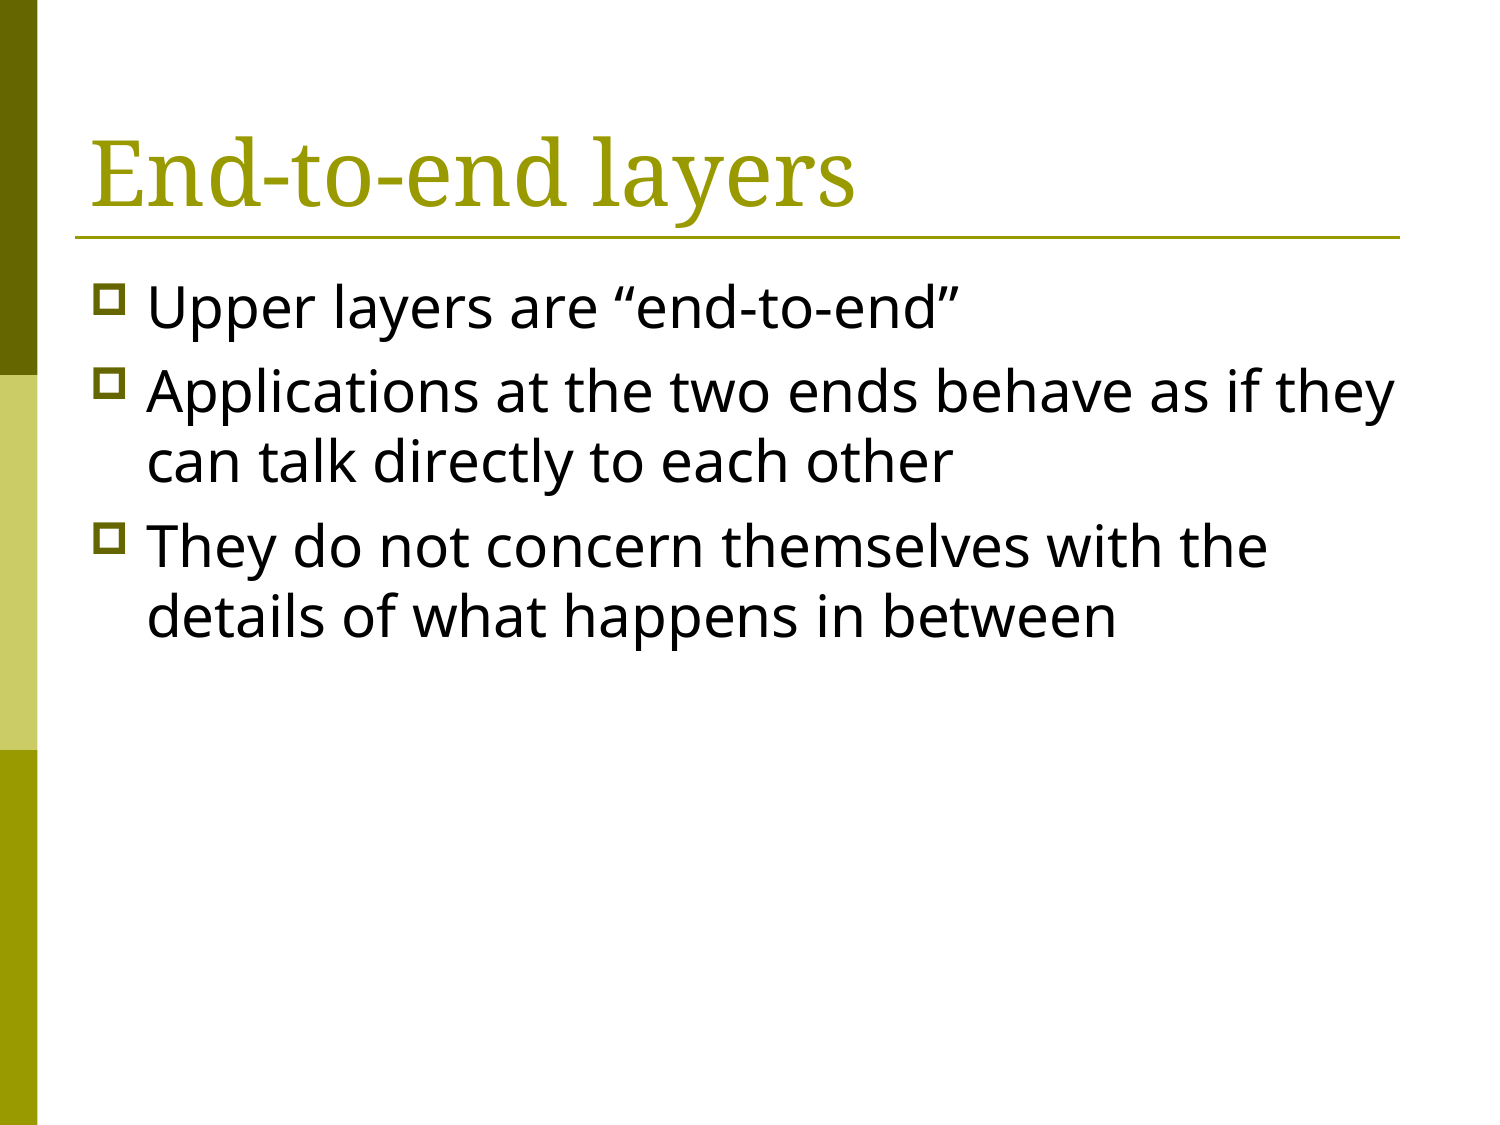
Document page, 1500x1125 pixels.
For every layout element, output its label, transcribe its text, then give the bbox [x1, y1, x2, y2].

list Upper layers are “end-to-end” Applications at the two ends behave as if they can talk directly to each other They do not concern themselves with the details of what happens in between [75, 262, 1426, 1006]
title End-to-end layers [75, 45, 1426, 233]
